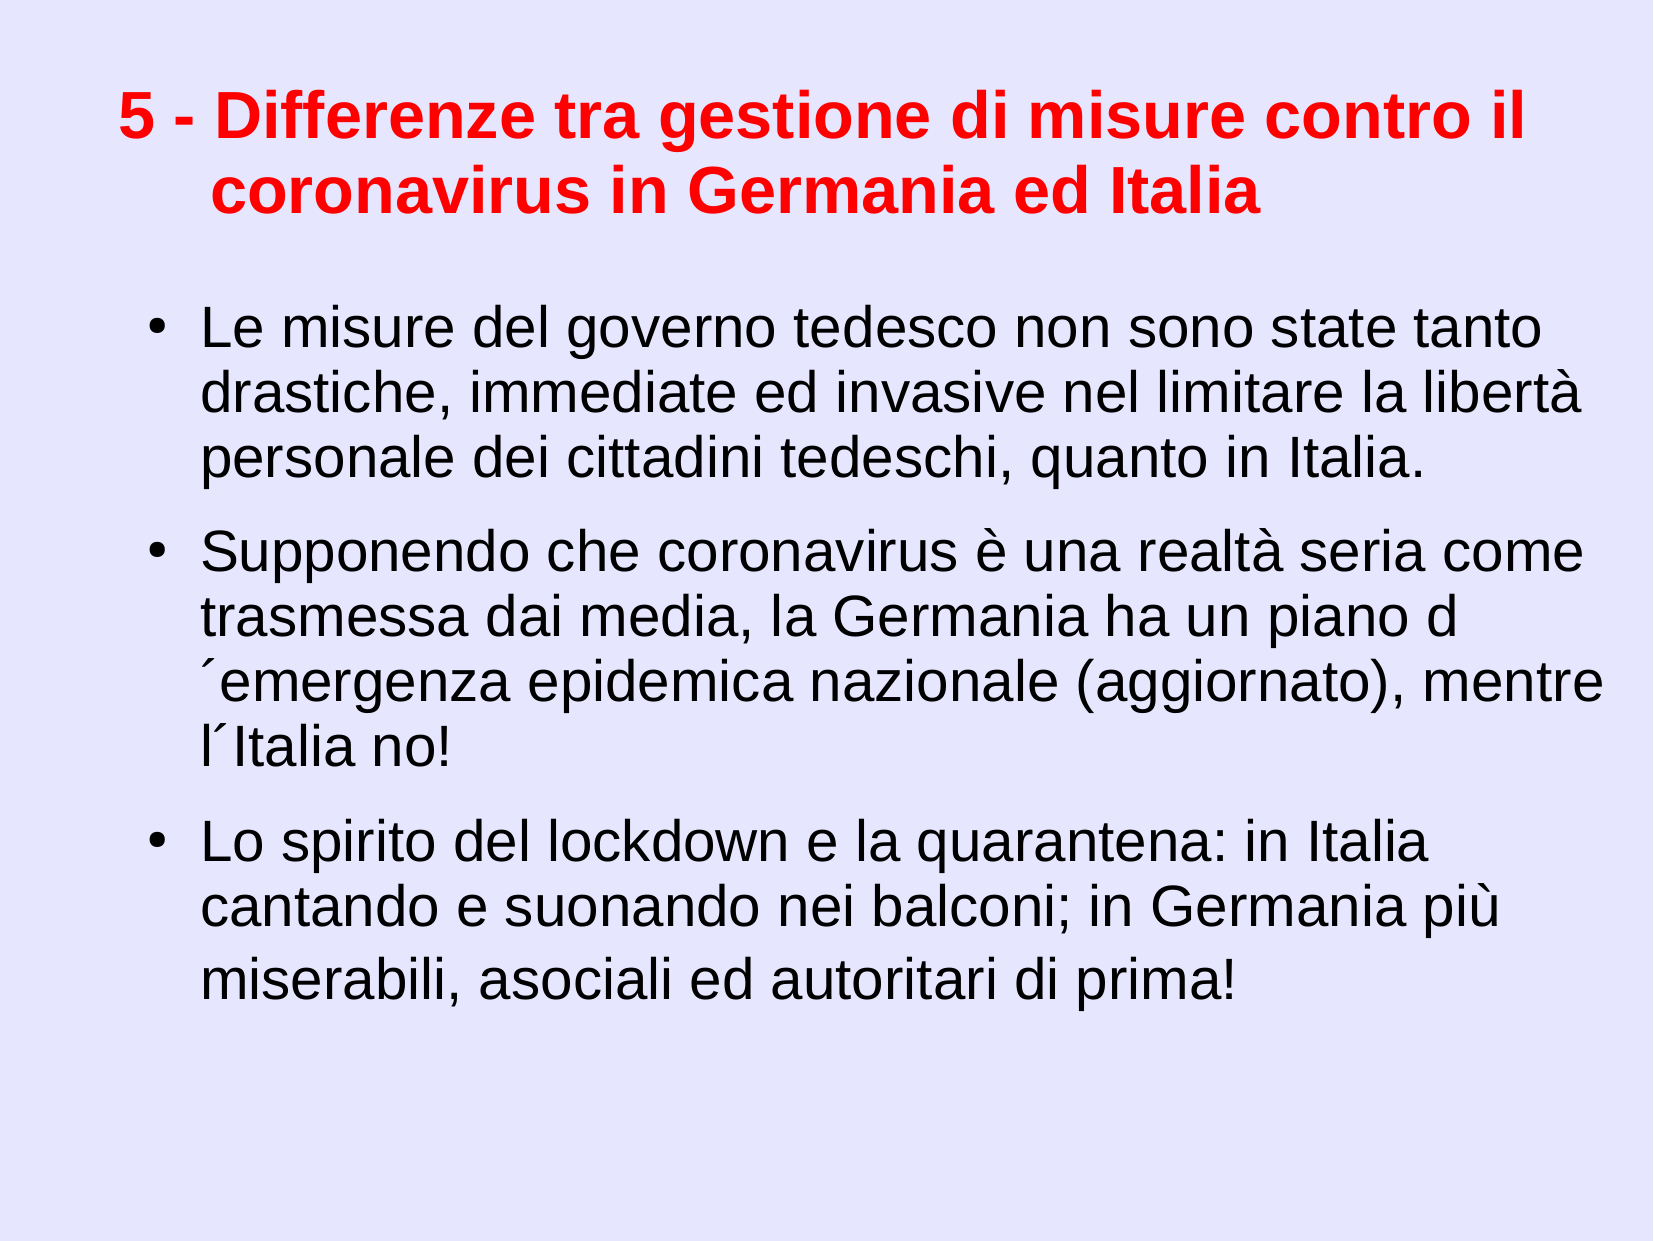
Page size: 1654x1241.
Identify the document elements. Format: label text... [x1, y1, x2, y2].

list Le misure del governo tedesco non sono state tanto drastiche, immediate ed invasive nel limitare la libertà personale dei cittadini tedeschi, quanto in Italia. Supponendo che coronavirus è una realtà seria come trasmessa dai media, la Germania ha un piano d´emergenza epidemica nazionale (aggiornato), mentre l´Italia no! Lo spirito del lockdown e la quarantena: in Italia cantando e suonando nei balconi; in Germania più miserabili, asociali ed autoritari di prima! [129, 294, 1617, 1114]
title 5 - Differenze tra gestione di misure contro il coronavirus in Germania ed Italia [82, 49, 1571, 257]
